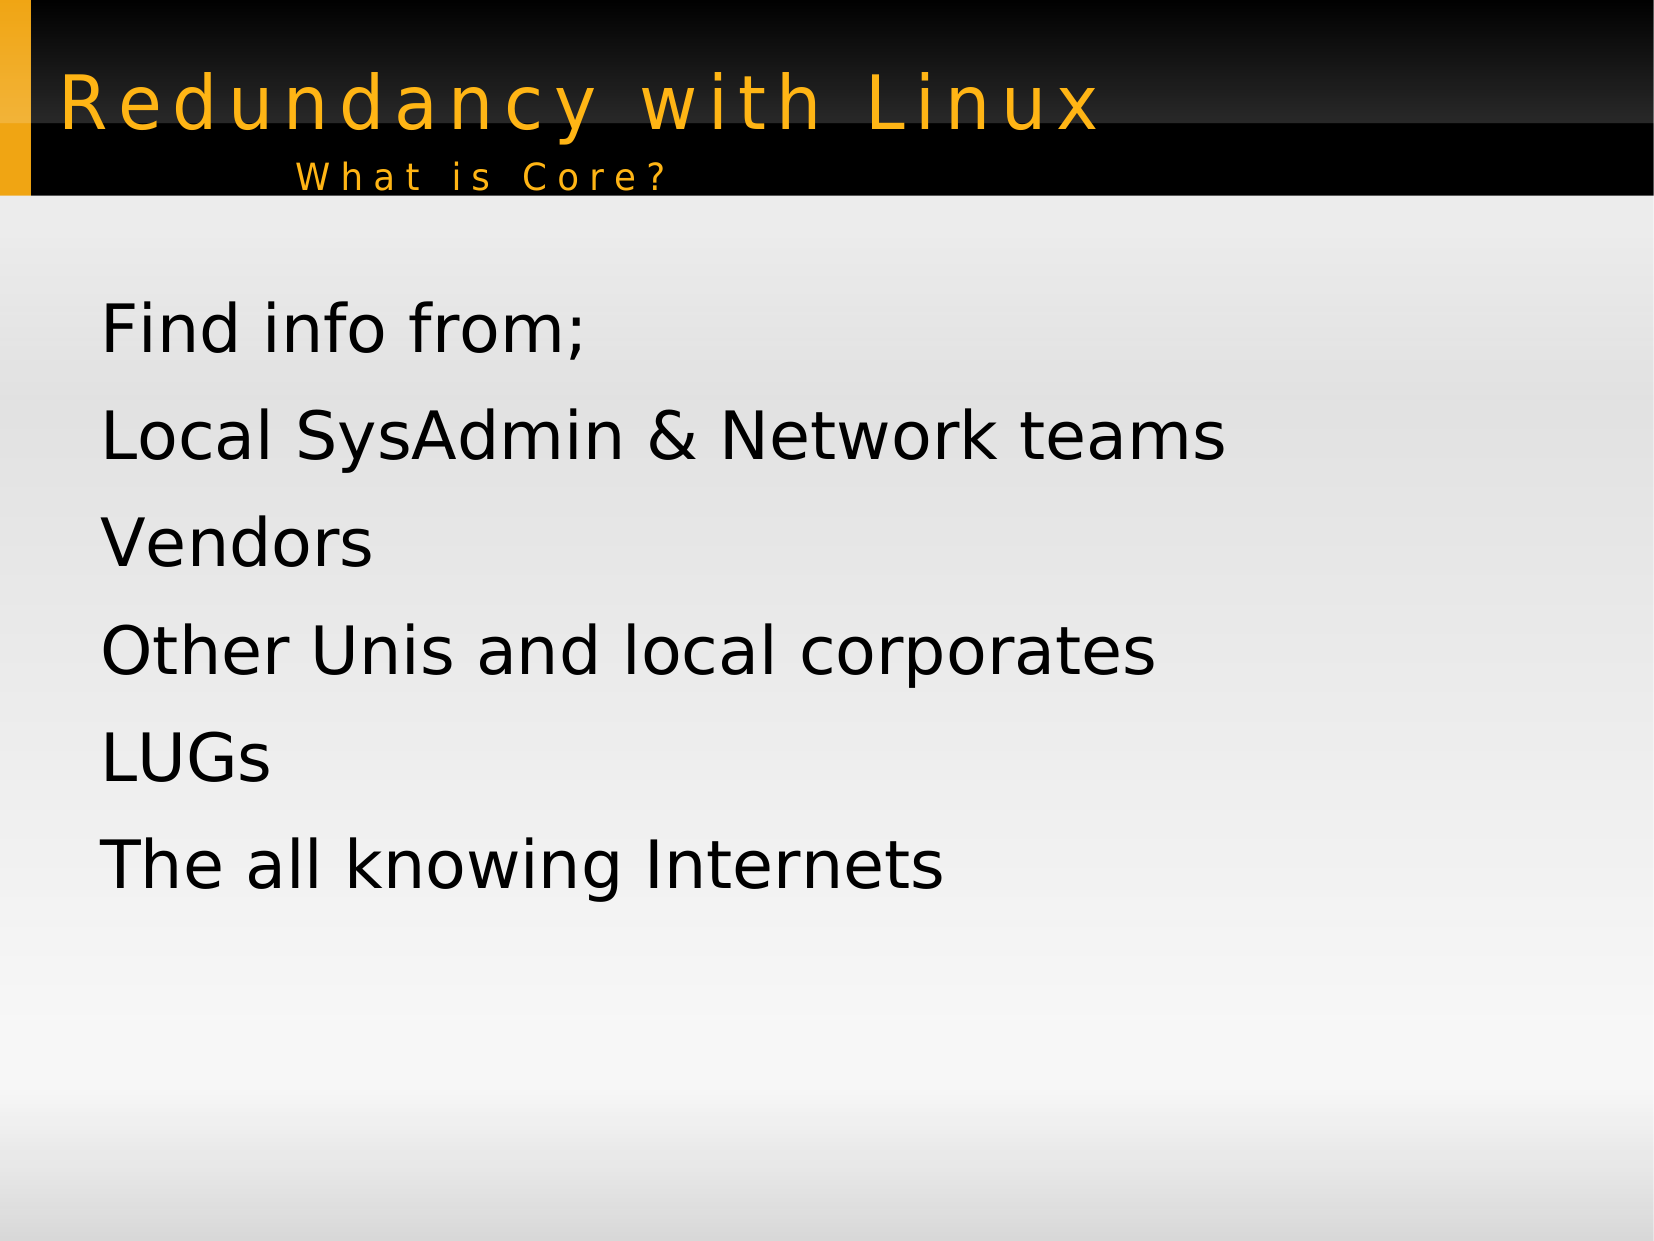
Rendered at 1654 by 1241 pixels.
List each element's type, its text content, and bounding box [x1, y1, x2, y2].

picture [0, 0, 1654, 1241]
title What is Core? [295, 118, 1063, 237]
title Redundancy with Linux [59, 29, 1270, 178]
list Find info from; Local SysAdmin & Network teams Vendors Other Unis and local corporates LUGs The all knowing Internets [82, 290, 1571, 1109]
